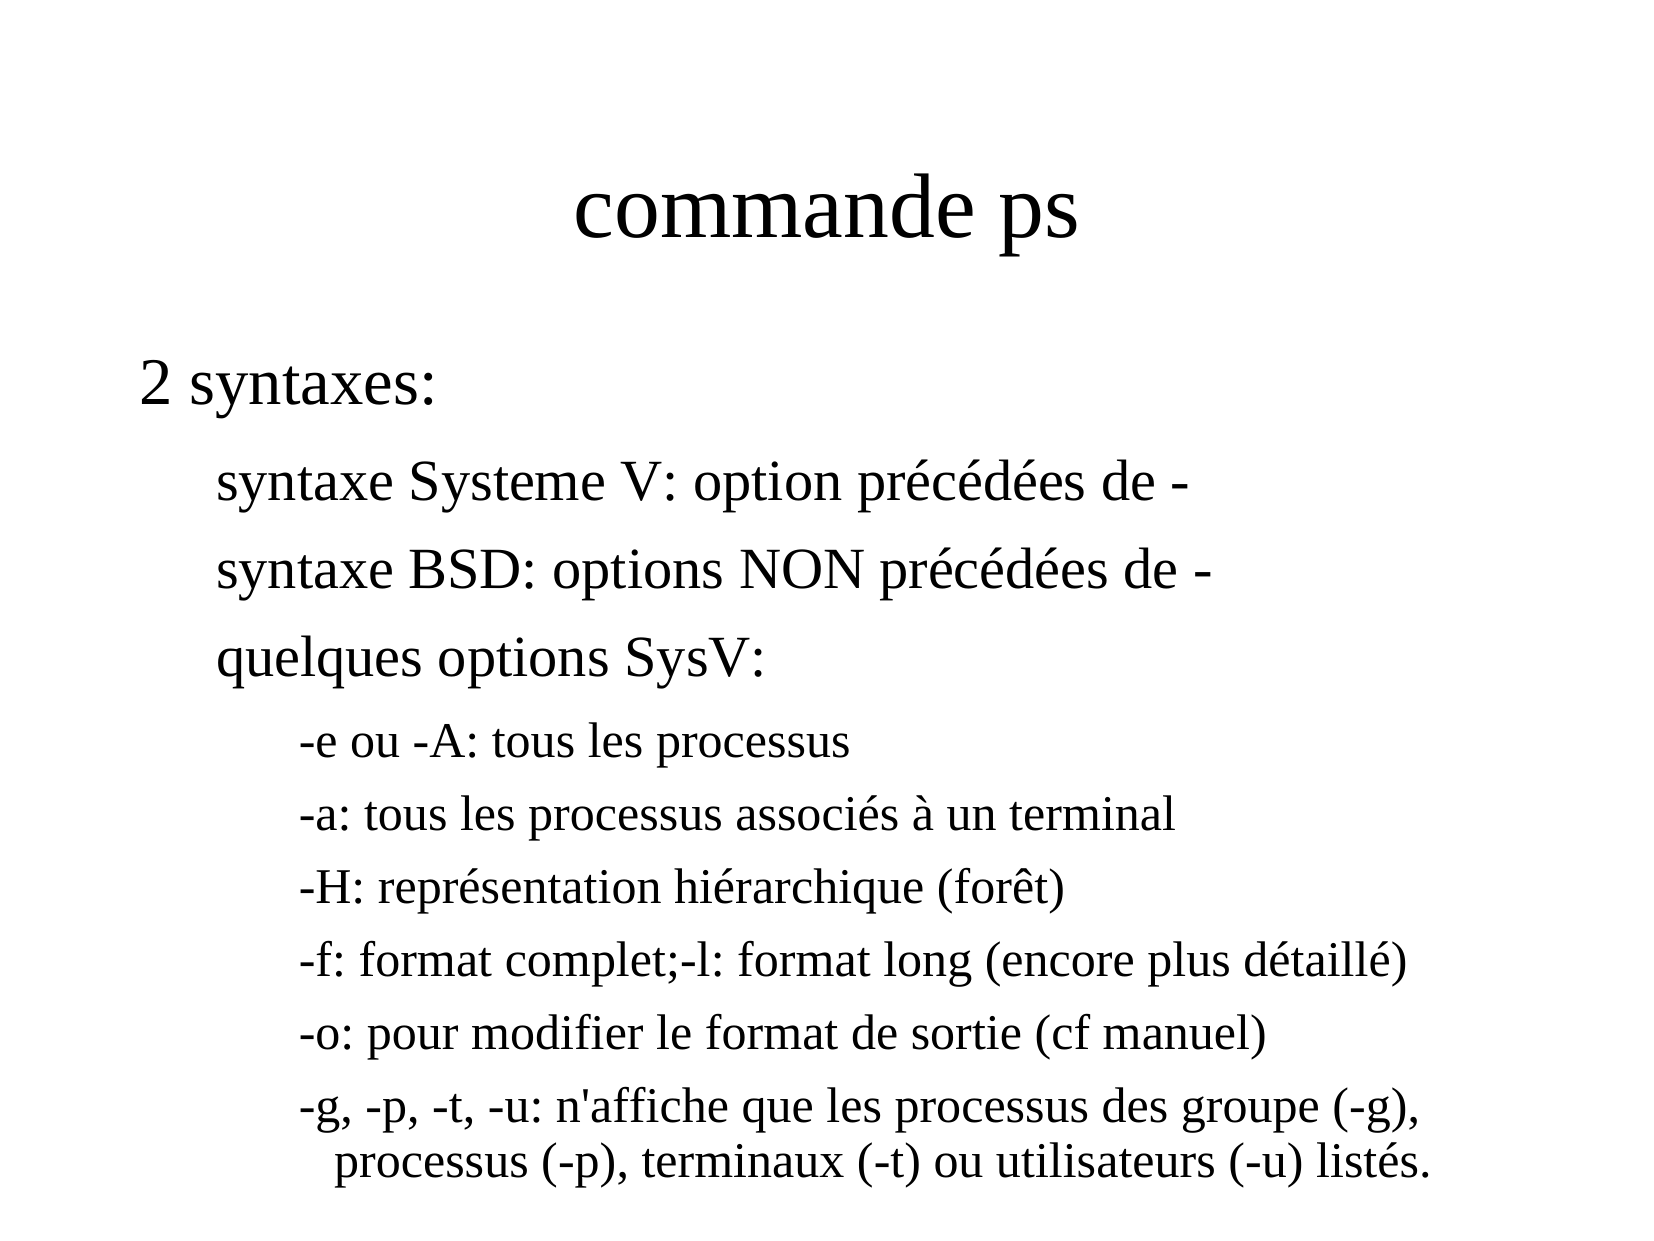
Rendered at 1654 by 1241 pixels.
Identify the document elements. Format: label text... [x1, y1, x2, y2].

list 2 syntaxes: syntaxe Systeme V: option précédées de - syntaxe BSD: options NON précédées de - quelques options SysV: -e ou -A: tous les processus -a: tous les processus associés à un terminal -H: représentation hiérarchique (forêt) -f: format complet;-l: format long (encore plus détaillé) -o: pour modifier le format de sortie (cf manuel) -g, -p, -t, -u: n'affiche que les processus des groupe (-g), processus (-p), terminaux (-t) ou utilisateurs (-u) listés. [121, 344, 1534, 1199]
title commande ps [121, 102, 1534, 311]
